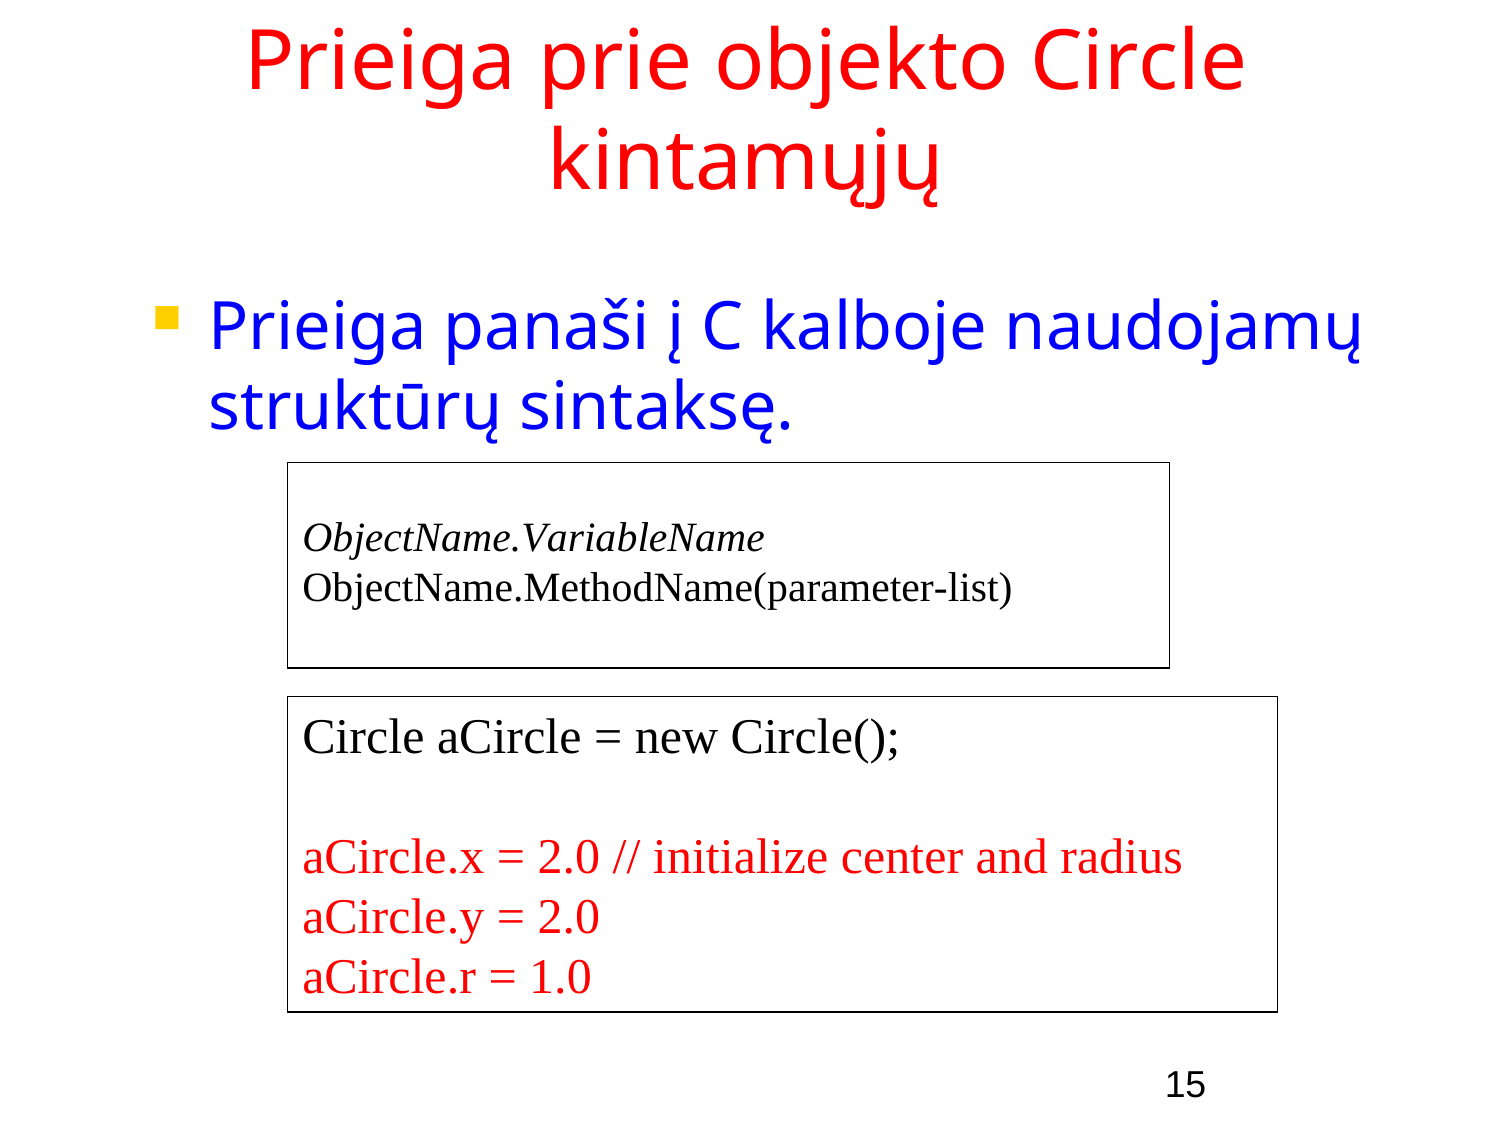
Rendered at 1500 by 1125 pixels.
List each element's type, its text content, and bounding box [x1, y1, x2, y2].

title Prieiga prie objekto Circle kintamųjų [24, 24, 1468, 188]
text_box ObjectName.VariableName ObjectName.MethodName(parameter-list) [287, 462, 1170, 668]
list Prieiga panaši į C kalboje naudojamų struktūrų sintaksę. [137, 275, 1463, 1007]
text_box Circle aCircle = new Circle(); aCircle.x = 2.0 // initialize center and radius aCircle.y = 2.0 aCircle.r = 1.0 [287, 696, 1278, 1012]
